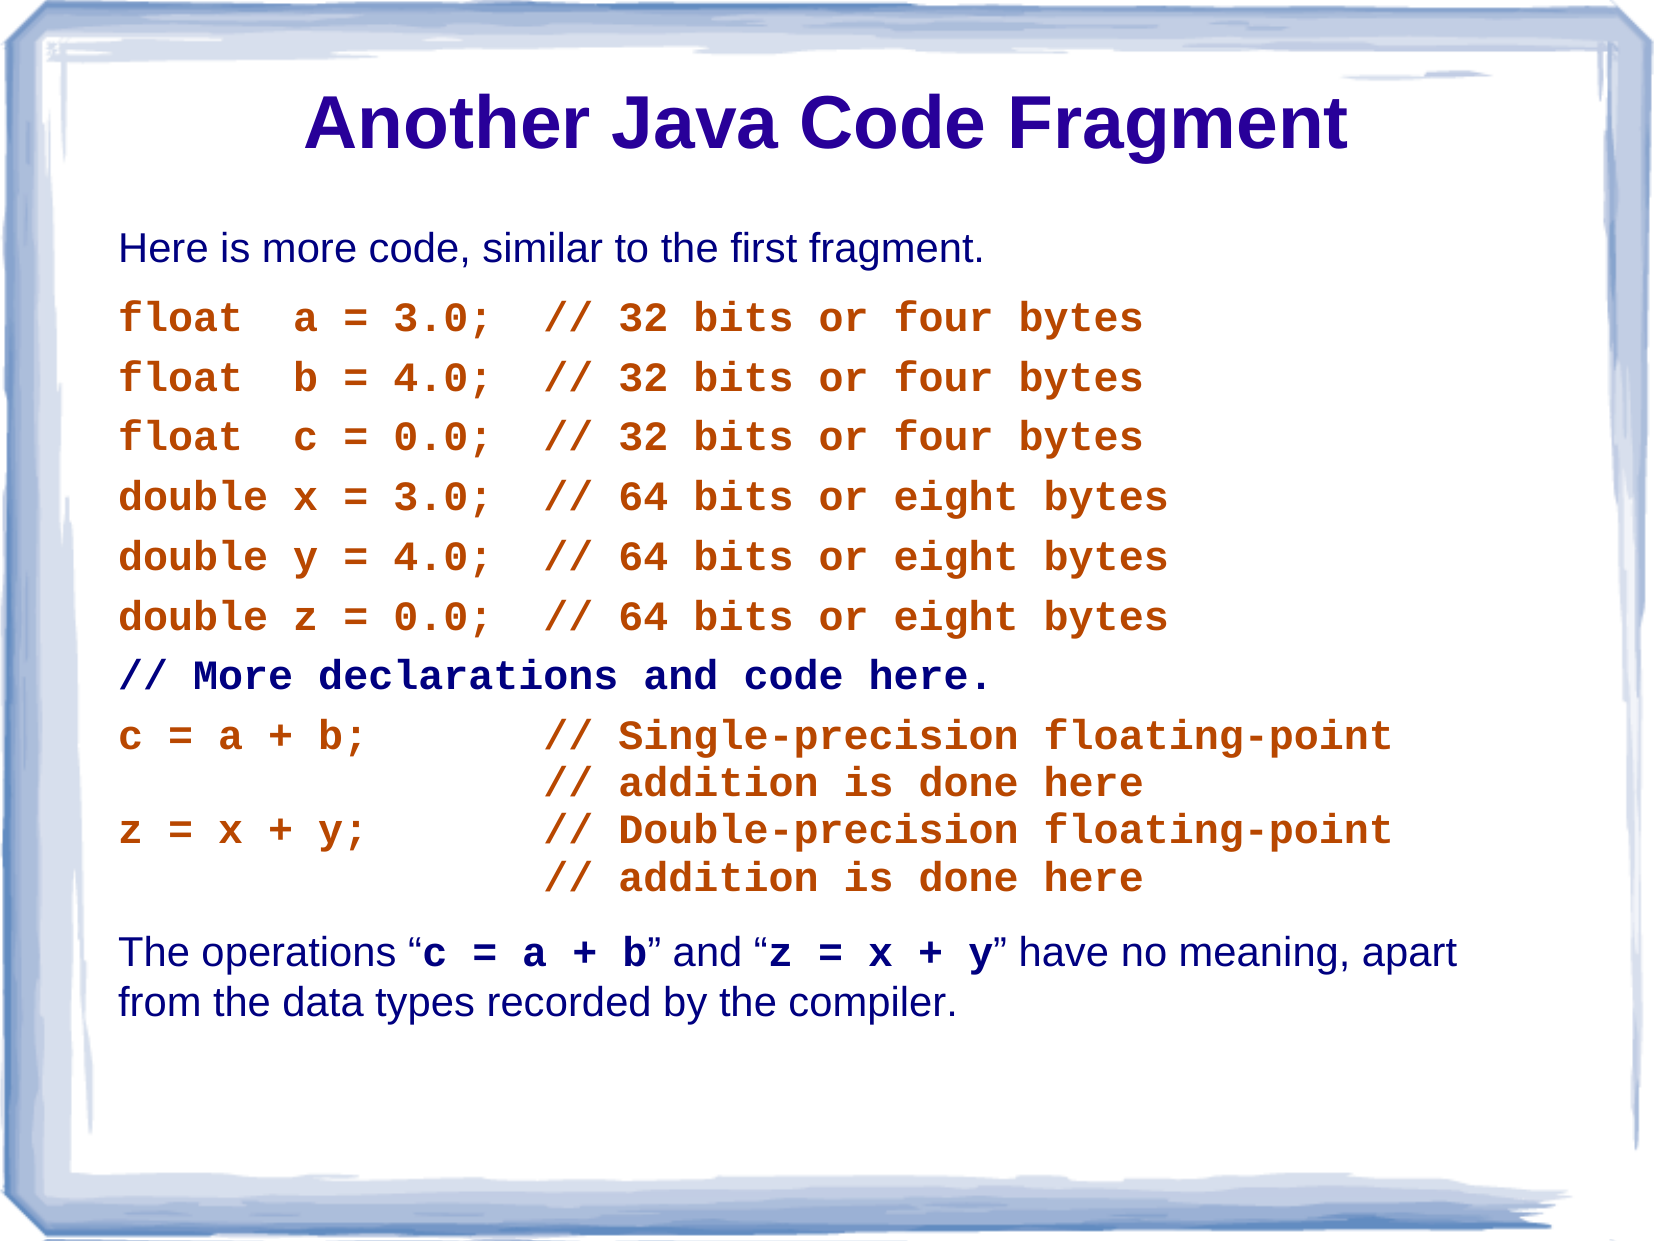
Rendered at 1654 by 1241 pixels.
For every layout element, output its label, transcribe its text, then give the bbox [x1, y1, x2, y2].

list Here is more code, similar to the first fragment. float a = 3.0; // 32 bits or four bytes float b = 4.0; // 32 bits or four bytes float c = 0.0; // 32 bits or four bytes double x = 3.0; // 64 bits or eight bytes double y = 4.0; // 64 bits or eight bytes double z = 0.0; // 64 bits or eight bytes // More declarations and code here. c = a + b; // Single-precision floating-point // addition is done here z = x + y; // Double-precision floating-point // addition is done here The operations “c = a + b” and “z = x + y” have no meaning, apart from the data types recorded by the compiler. [118, 225, 1571, 1132]
picture [0, 0, 1654, 1241]
title Another Java Code Fragment [82, 56, 1571, 188]
